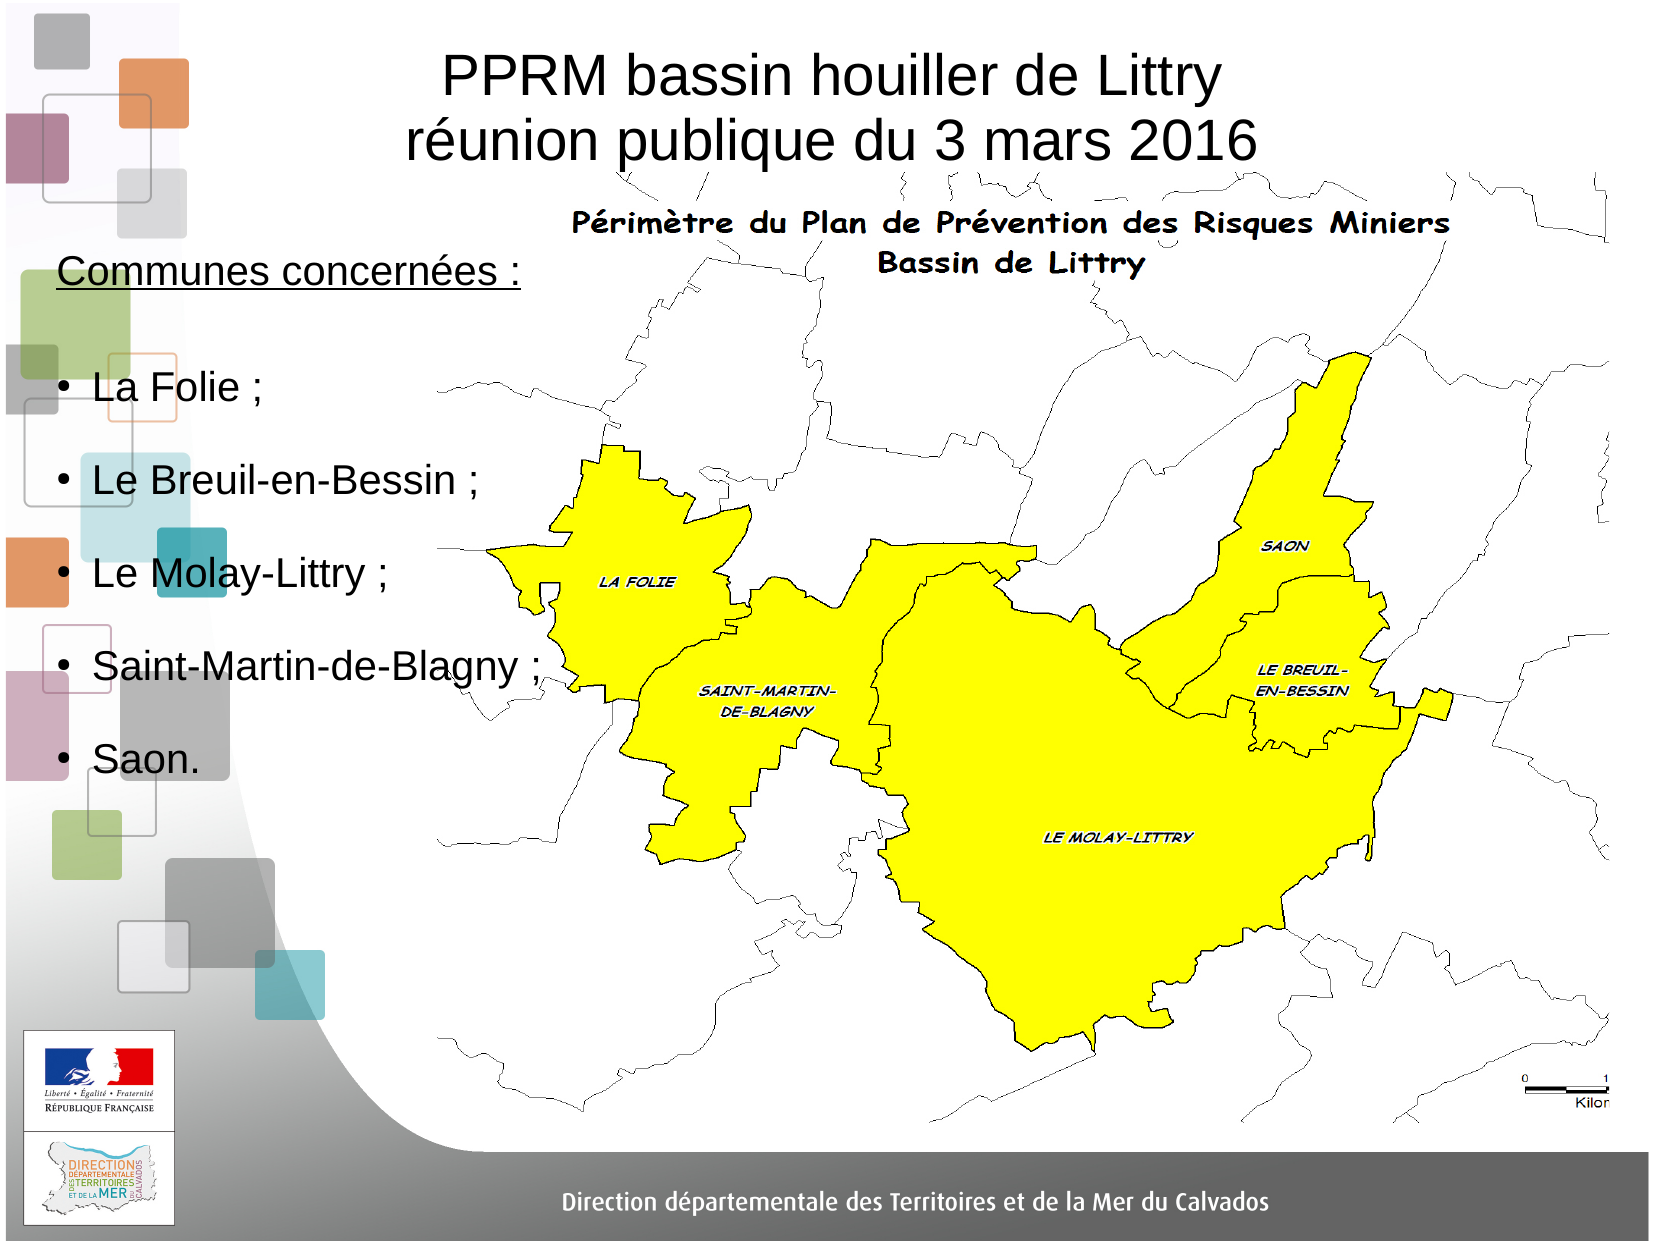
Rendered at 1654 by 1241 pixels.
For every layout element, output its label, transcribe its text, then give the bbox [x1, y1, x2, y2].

text_box Communes concernées : La Folie ; Le Breuil-en-Bessin ; Le Molay-Littry ; Saint-Martin-de-Blagny ; Saon. [41, 217, 615, 770]
title PPRM bassin houiller de Littry réunion publique du 3 mars 2016 [35, 43, 1630, 173]
picture [5, 3, 1654, 1241]
